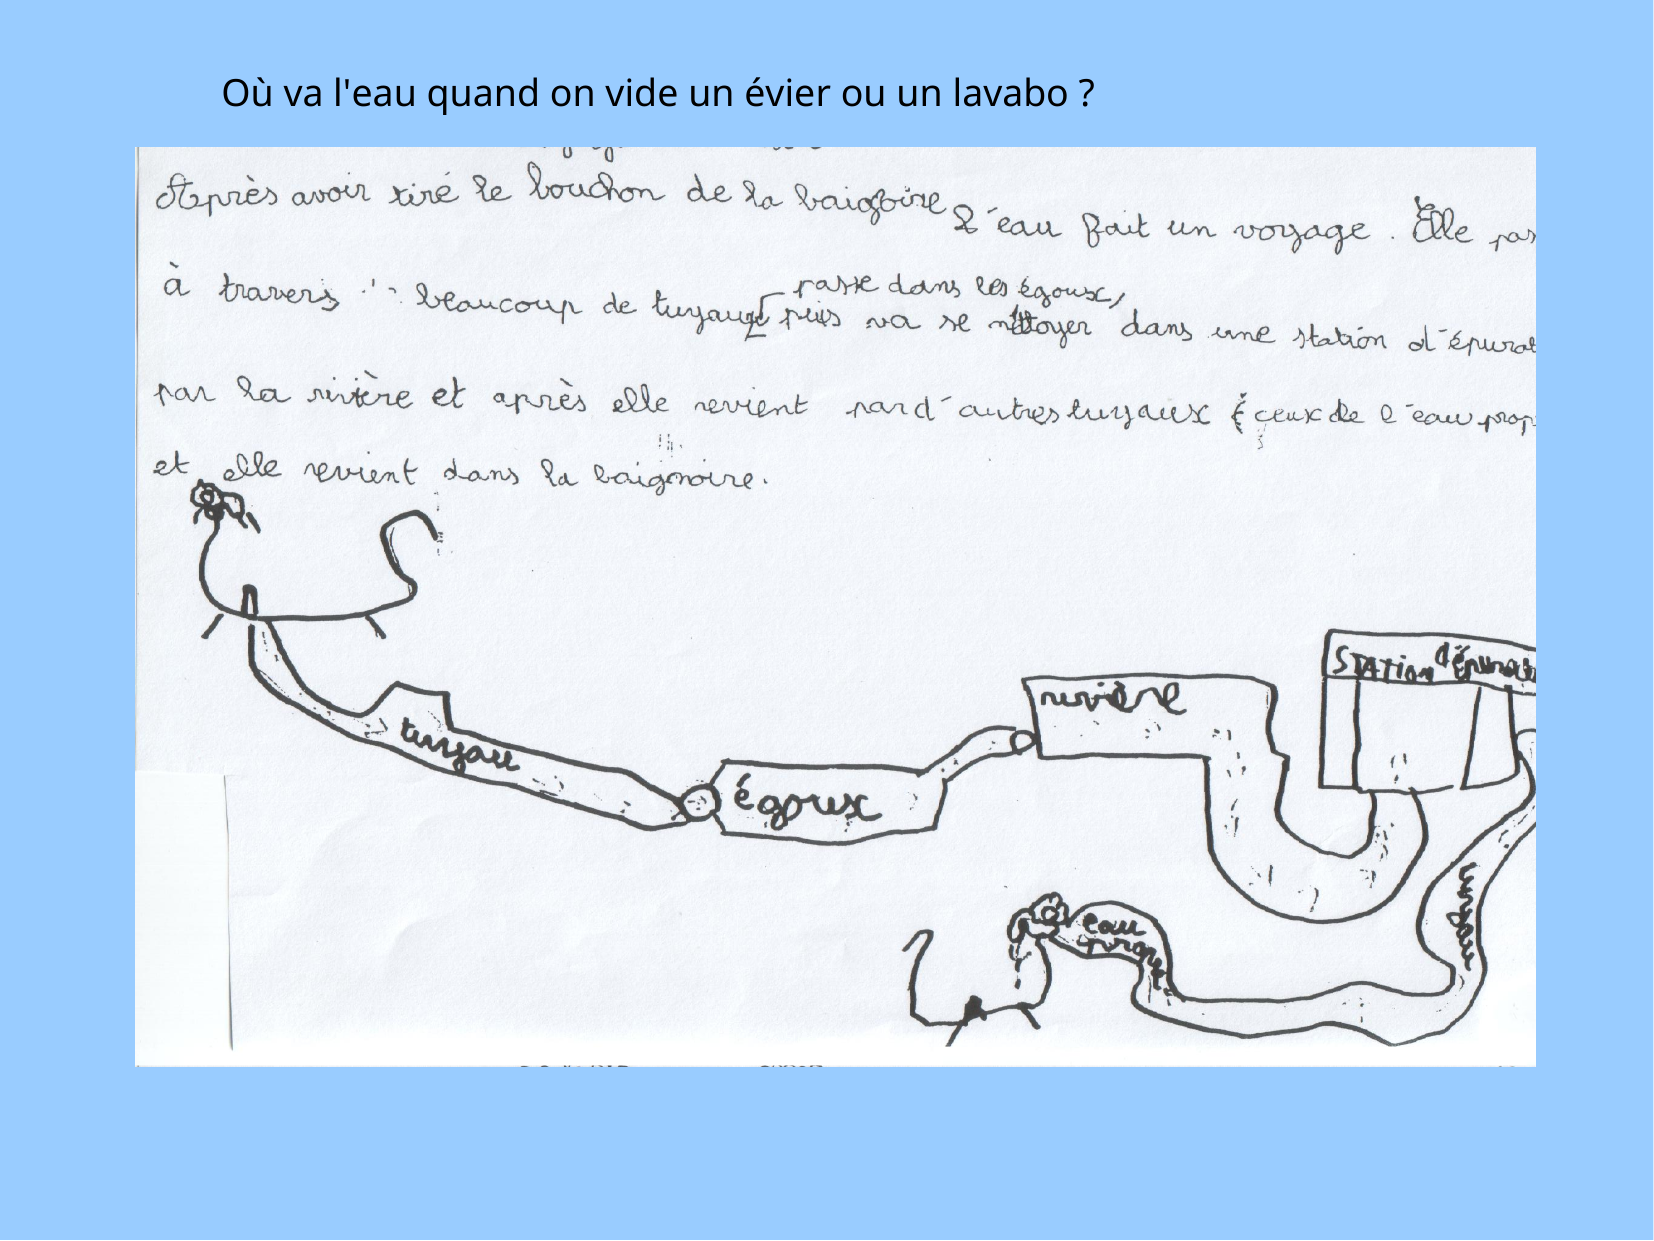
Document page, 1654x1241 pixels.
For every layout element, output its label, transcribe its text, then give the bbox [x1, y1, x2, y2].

picture [135, 147, 1536, 1067]
text_box Où va l'eau quand on vide un évier ou un lavabo ? [206, 59, 1329, 118]
